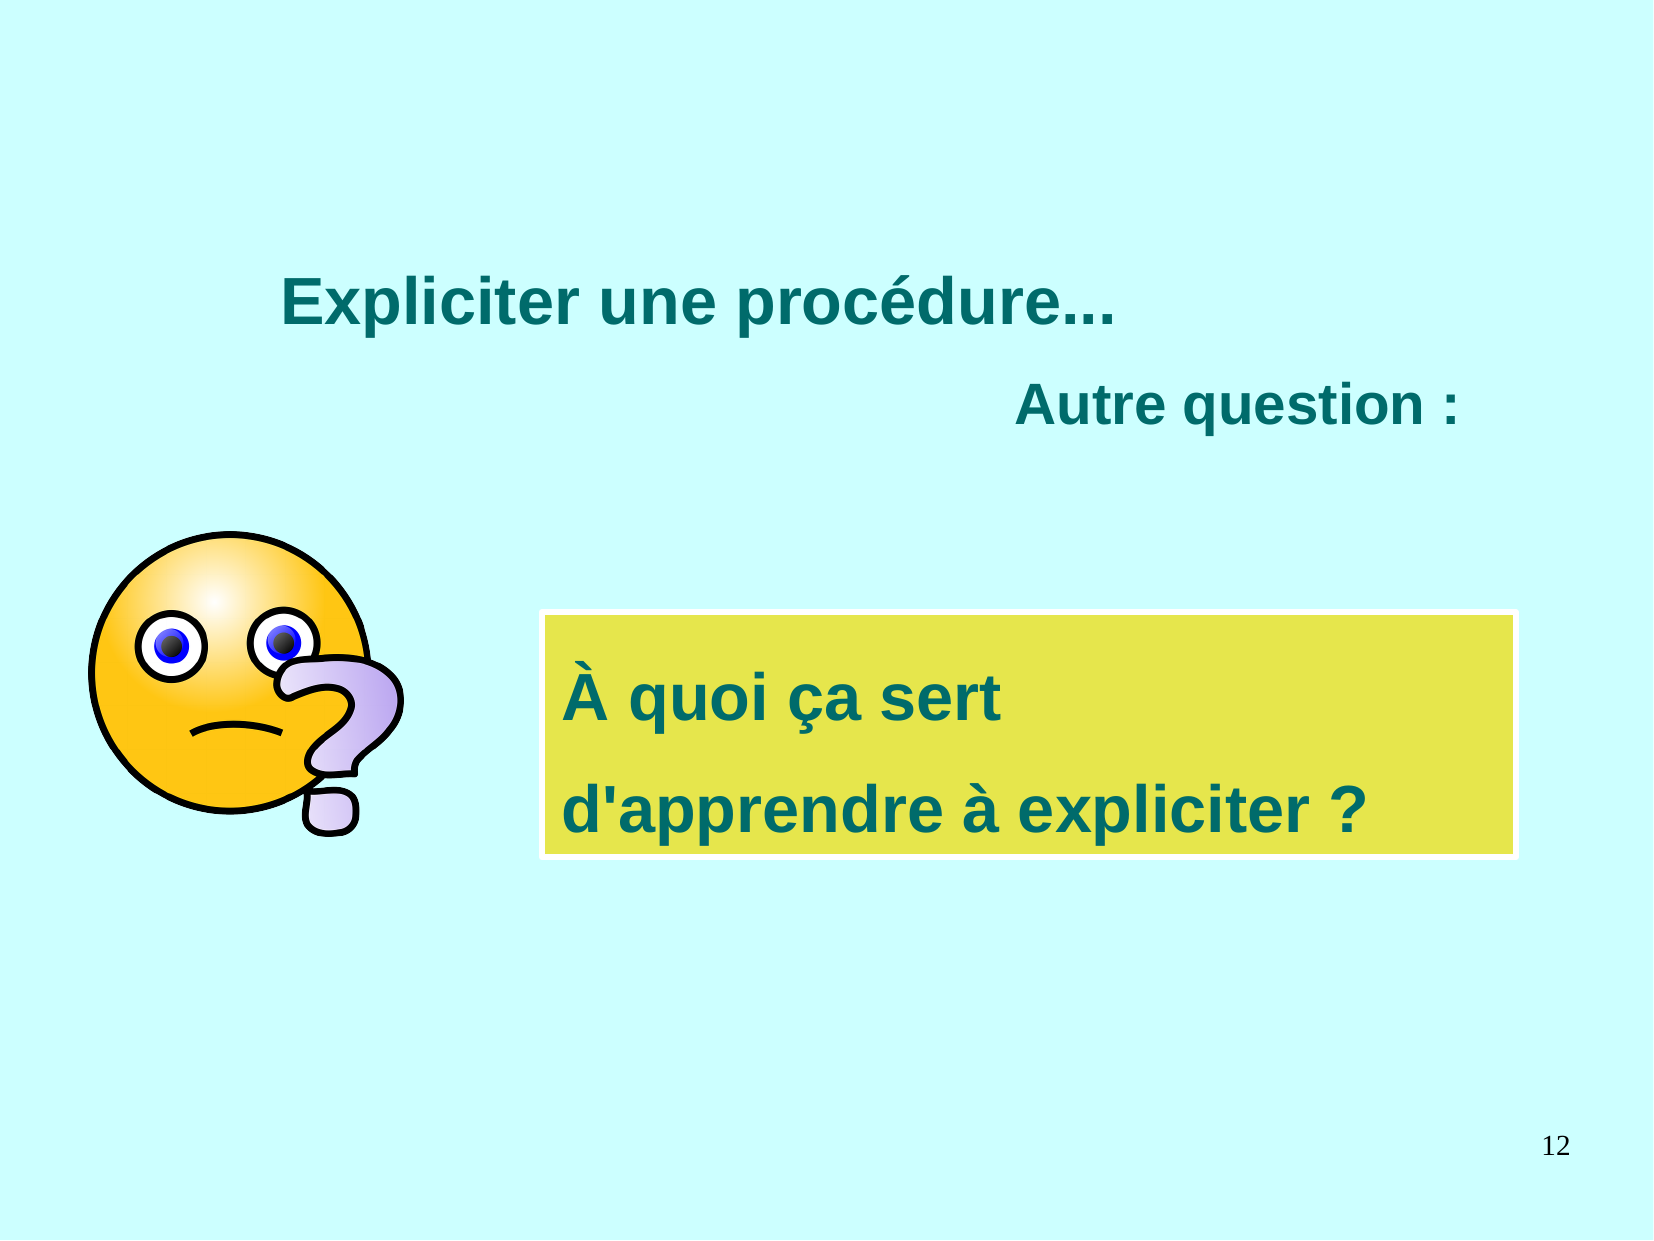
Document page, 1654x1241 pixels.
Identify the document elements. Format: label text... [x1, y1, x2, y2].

text_box À quoi ça sert d'apprendre à expliciter ? [541, 612, 1517, 858]
picture [88, 531, 404, 837]
text_box Expliciter une procédure... Autre question : [265, 219, 1477, 444]
